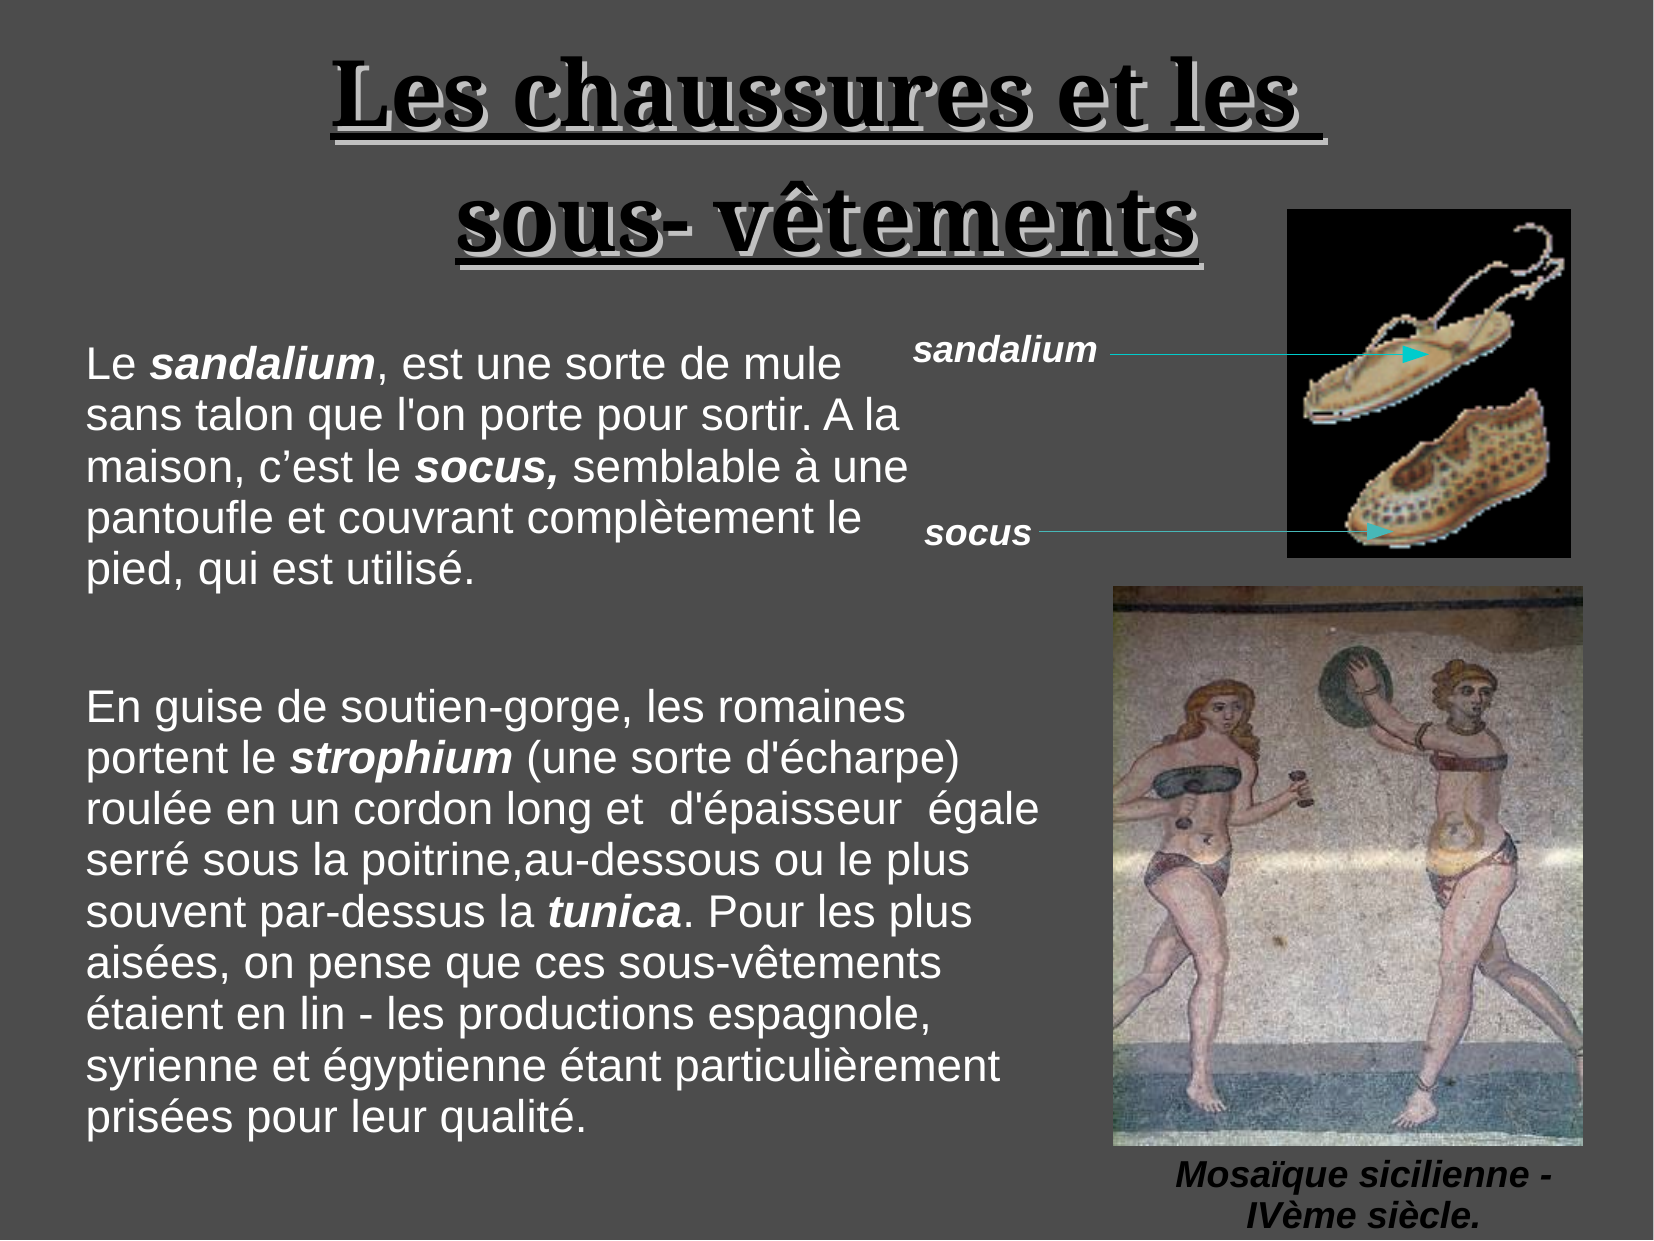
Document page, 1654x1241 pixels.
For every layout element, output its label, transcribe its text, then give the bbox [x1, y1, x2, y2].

text_box Mosaïque sicilienne - IVème siècle. [1145, 1145, 1583, 1241]
text_box socus [909, 504, 1063, 563]
title Les chaussures et les sous- vêtements [82, 48, 1571, 258]
picture [1113, 586, 1583, 1146]
text_box En guise de soutien-gorge, les romaines portent le strophium (une sorte d'écharpe) roulée en un cordon long et d'épaisseur égale serré sous la poitrine,au-dessous ou le plus souvent par-dessus la tunica. Pour les plus aisées, on pense que ces sous-vêtements étaient en lin - les productions espagnole, syrienne et égyptienne étant particulièrement prisées pour leur qualité. [70, 673, 1063, 1150]
picture [1287, 209, 1571, 558]
text_box Le sandalium, est une sorte de mule sans talon que l'on porte pour sortir. A la maison, c’est le socus, semblable à une pantoufle et couvrant complètement le pied, qui est utilisé. [70, 330, 949, 603]
text_box sandalium [897, 321, 1123, 380]
